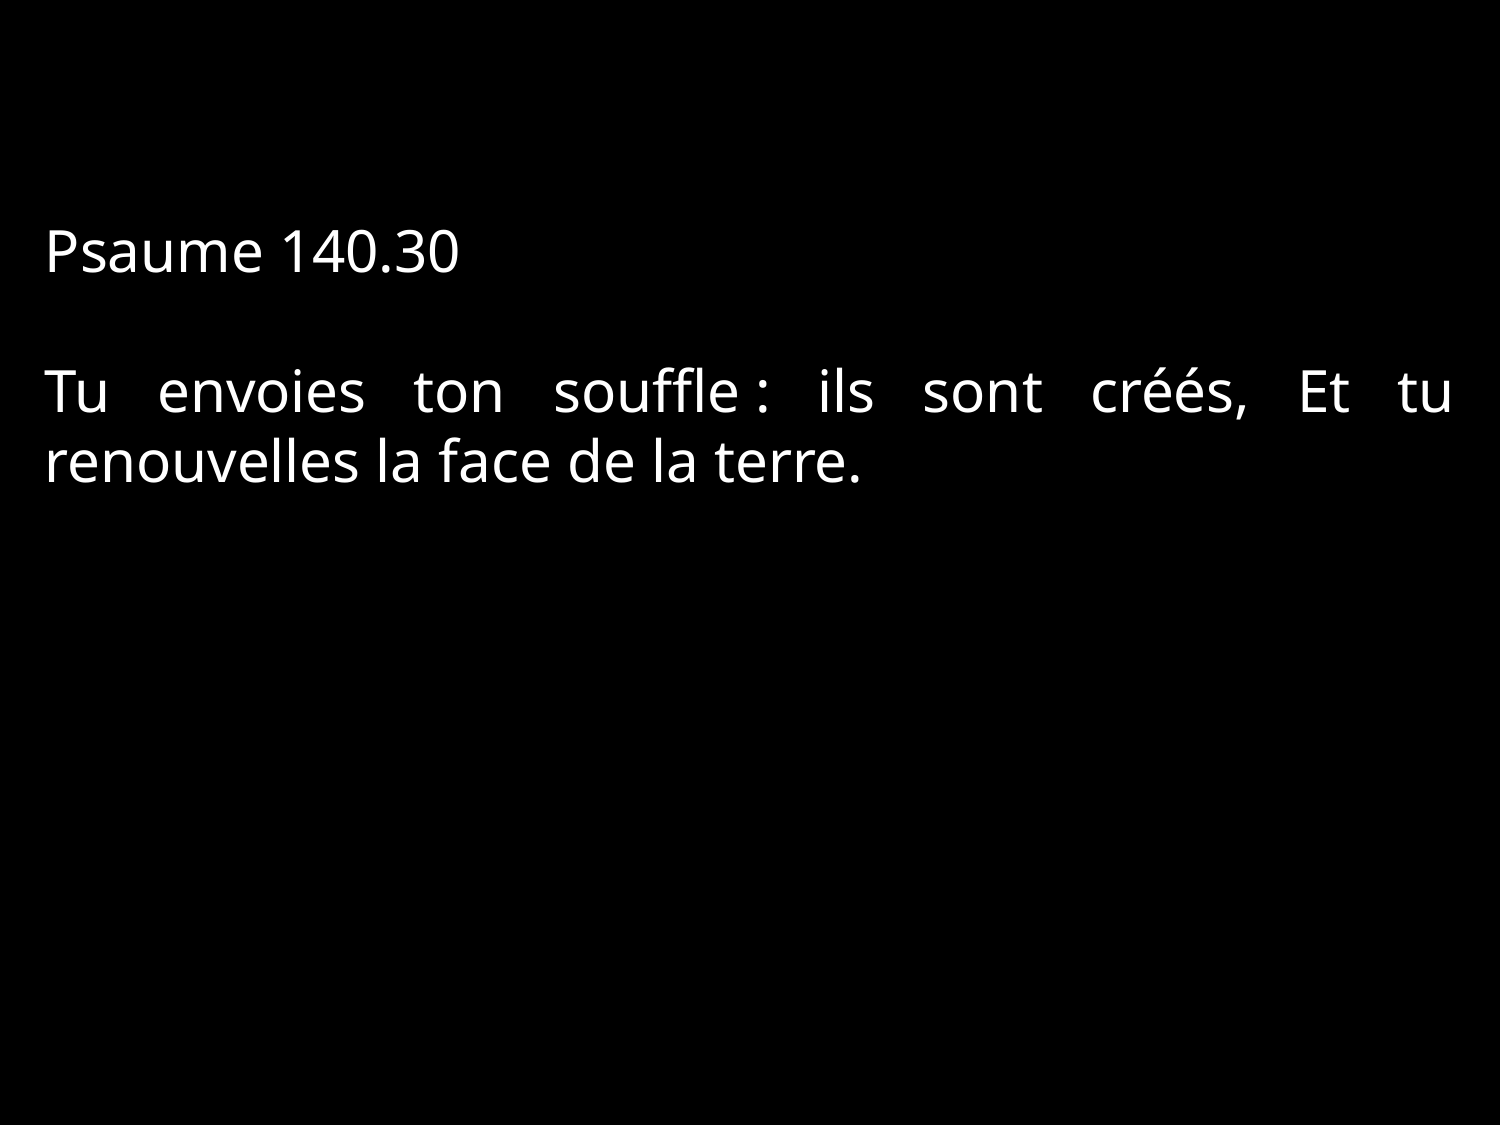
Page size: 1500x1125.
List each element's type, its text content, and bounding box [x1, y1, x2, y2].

text_box Psaume 140.30 Tu envoies ton souffle : ils sont créés, Et tu renouvelles la face de la terre. [30, 207, 1470, 502]
